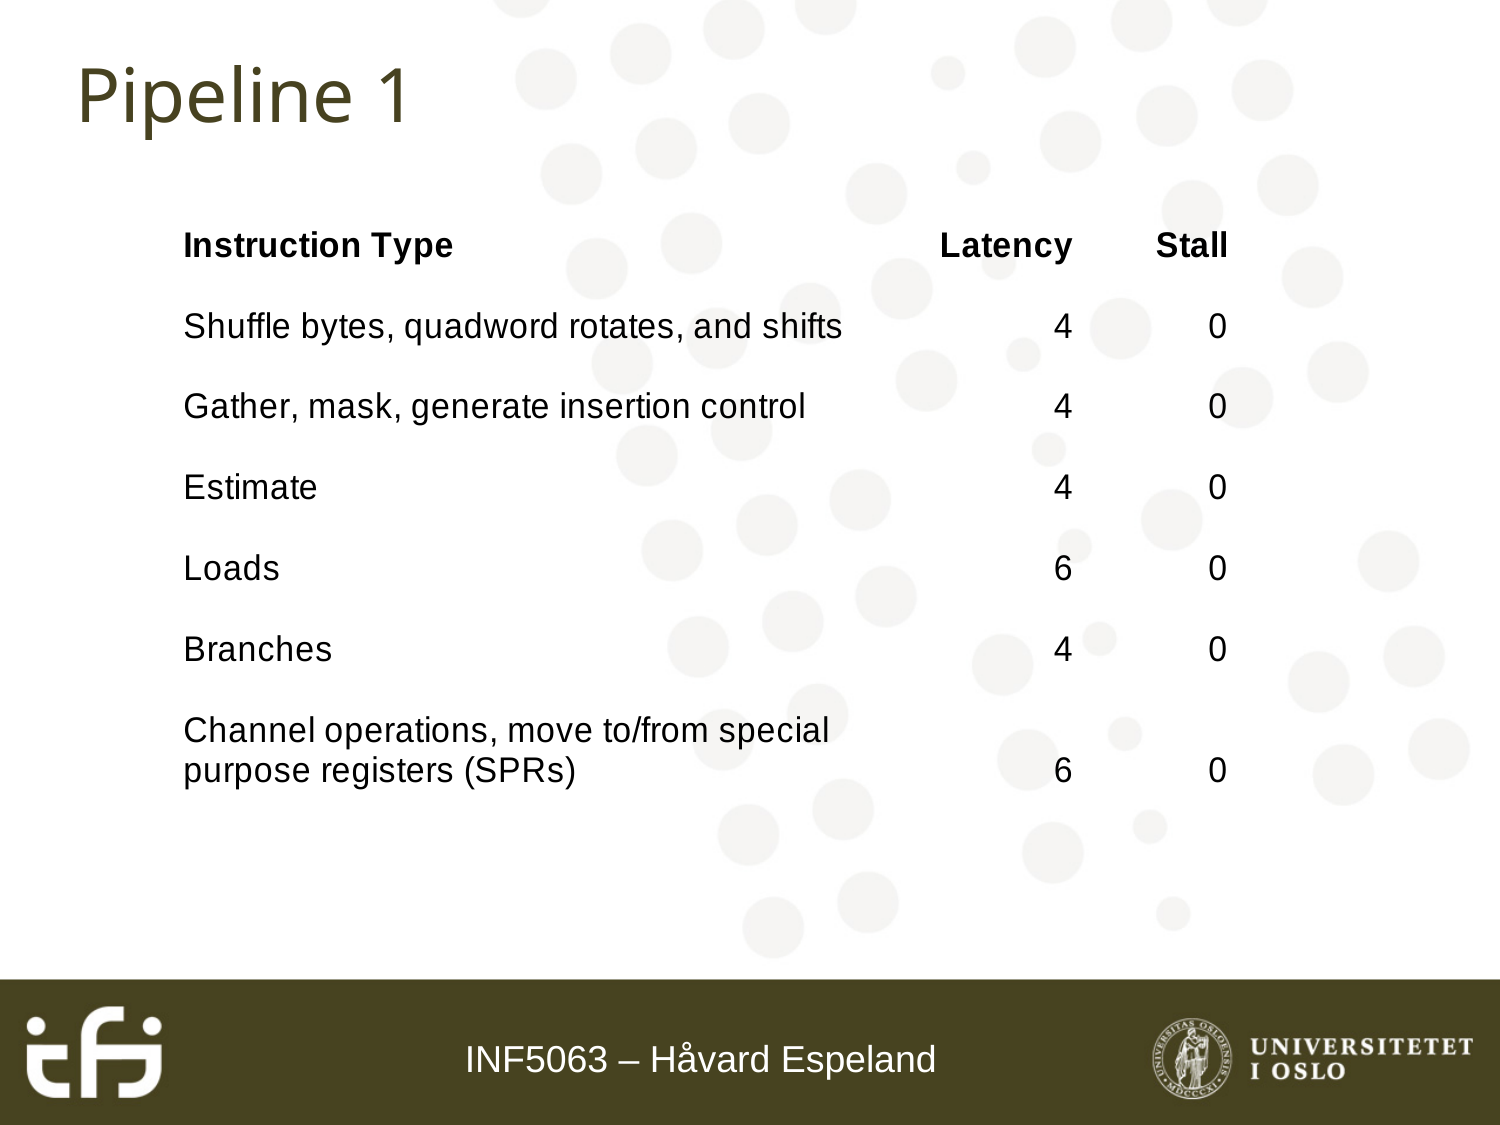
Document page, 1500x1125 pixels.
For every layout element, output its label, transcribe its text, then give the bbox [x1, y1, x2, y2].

picture [0, 0, 1500, 1125]
chart [180, 187, 1388, 877]
title Pipeline 1 [75, 40, 1426, 146]
